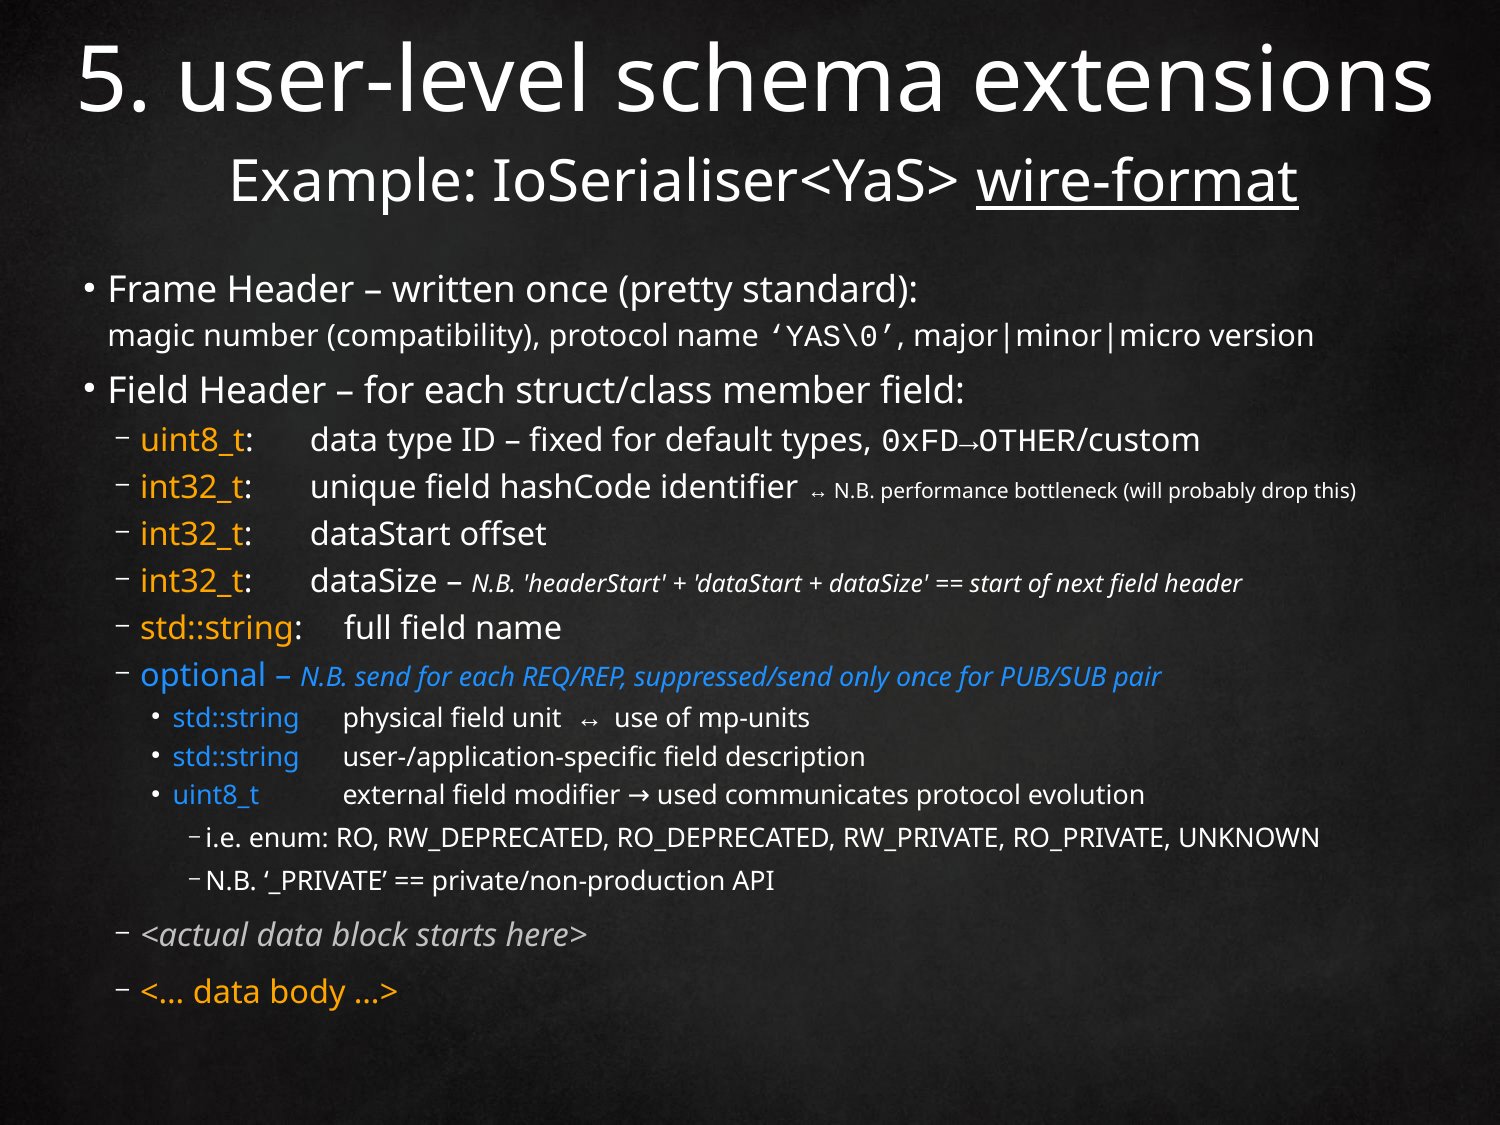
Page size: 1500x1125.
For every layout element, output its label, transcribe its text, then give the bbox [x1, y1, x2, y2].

title 5. user-level schema extensions Example: IoSerialiser<YaS> wire-format [59, 0, 1453, 272]
list Frame Header – written once (pretty standard): magic number (compatibility), protocol name ‘YAS\0’, major|minor|micro version Field Header – for each struct/class member field: uint8_t: data type ID – fixed for default types, 0xFD→OTHER/custom int32_t: unique field hashCode identifier ↔ N.B. performance bottleneck (will probably drop this) int32_t: dataStart offset int32_t: dataSize – N.B. 'headerStart' + 'dataStart + dataSize' == start of next field header std::string: full field name optional – N.B. send for each REQ/REP, suppressed/send only once for PUB/SUB pair std::string physical field unit ↔ use of mp-units std::string user-/application-specific field description uint8_t external field modifier → used communicates protocol evolution i.e. enum: RO, RW_DEPRECATED, RO_DEPRECATED, RW_PRIVATE, RO_PRIVATE, UNKNOWN N.B. ‘_PRIVATE’ == private/non-production API <actual data block starts here> <… data body …> [75, 263, 1425, 1040]
picture [0, 0, 1500, 1125]
